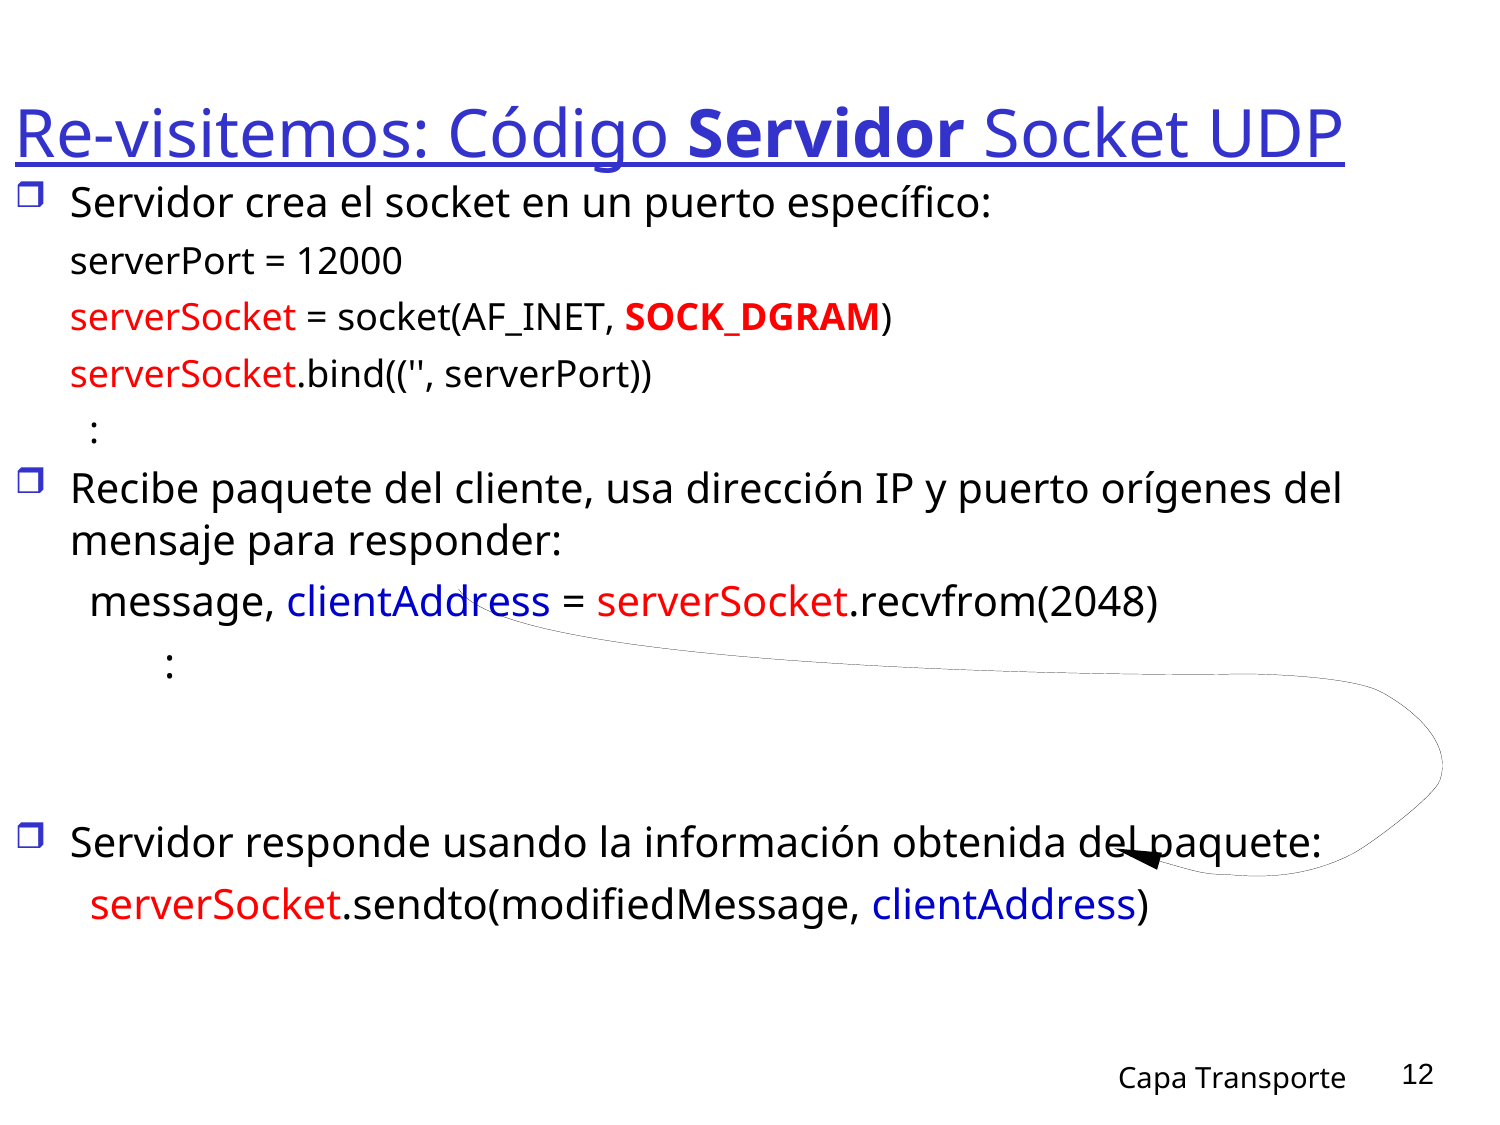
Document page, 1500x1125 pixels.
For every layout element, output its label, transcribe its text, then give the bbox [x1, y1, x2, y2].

list Servidor crea el socket en un puerto específico: serverPort = 12000 serverSocket = socket(AF_INET, SOCK_DGRAM) serverSocket.bind(('', serverPort)) : Recibe paquete del cliente, usa dirección IP y puerto orígenes del mensaje para responder: message, clientAddress = serverSocket.recvfrom(2048) : Servidor responde usando la información obtenida del paquete: serverSocket.sendto(modifiedMessage, clientAddress) [0, 168, 1500, 1054]
title Re-visitemos: Código Servidor Socket UDP [0, 37, 1500, 168]
